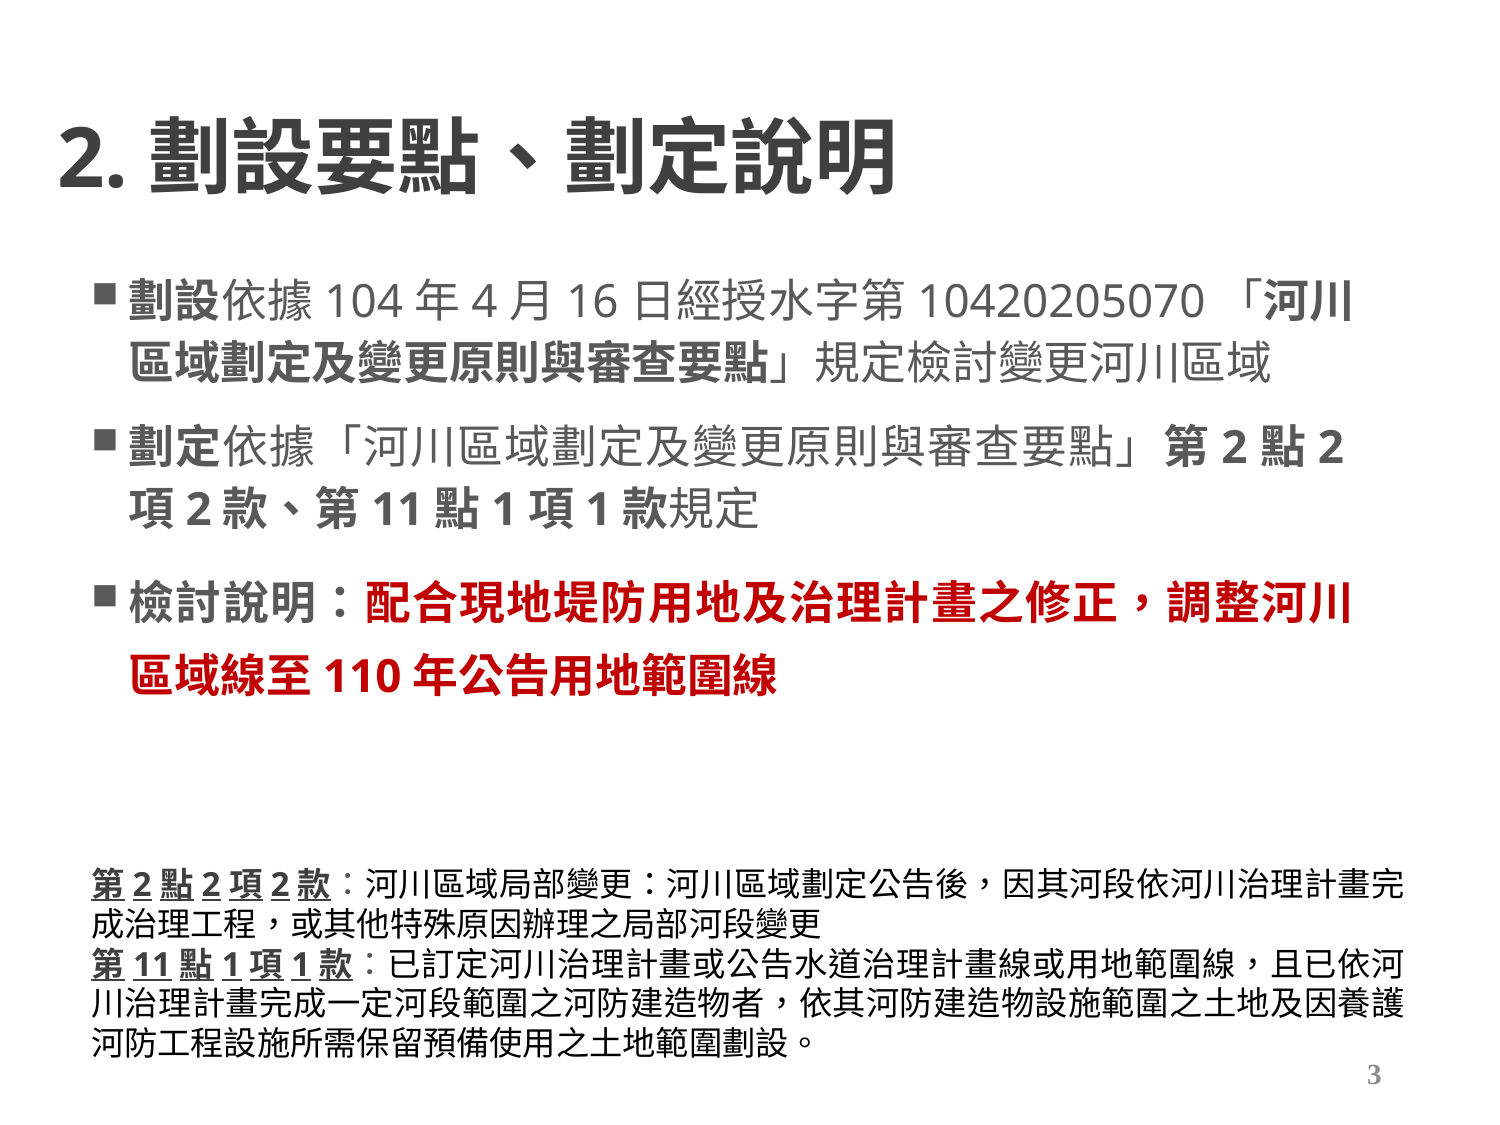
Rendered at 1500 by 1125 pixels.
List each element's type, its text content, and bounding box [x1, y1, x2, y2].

text_box 第2點2項2款：河川區域局部變更：河川區域劃定公告後，因其河段依河川治理計畫完成治理工程，或其他特殊原因辦理之局部河段變更 第11點1項1款：已訂定河川治理計畫或公告水道治理計畫線或用地範圍線，且已依河川治理計畫完成一定河段範圍之河防建造物者，依其河防建造物設施範圍之土地及因養護河防工程設施所需保留預備使用之土地範圍劃設。 [76, 855, 1422, 1070]
list 劃設依據104年4月16日經授水字第10420205070「河川區域劃定及變更原則與審查要點」規定檢討變更河川區域 劃定依據「河川區域劃定及變更原則與審查要點」第2點2項2款、第11點1項1款規定 檢討說明：配合現地堤防用地及治理計畫之修正，調整河川區域線至110年公告用地範圍線 [76, 256, 1371, 730]
title 2.劃設要點、劃定說明 [42, 51, 1336, 270]
